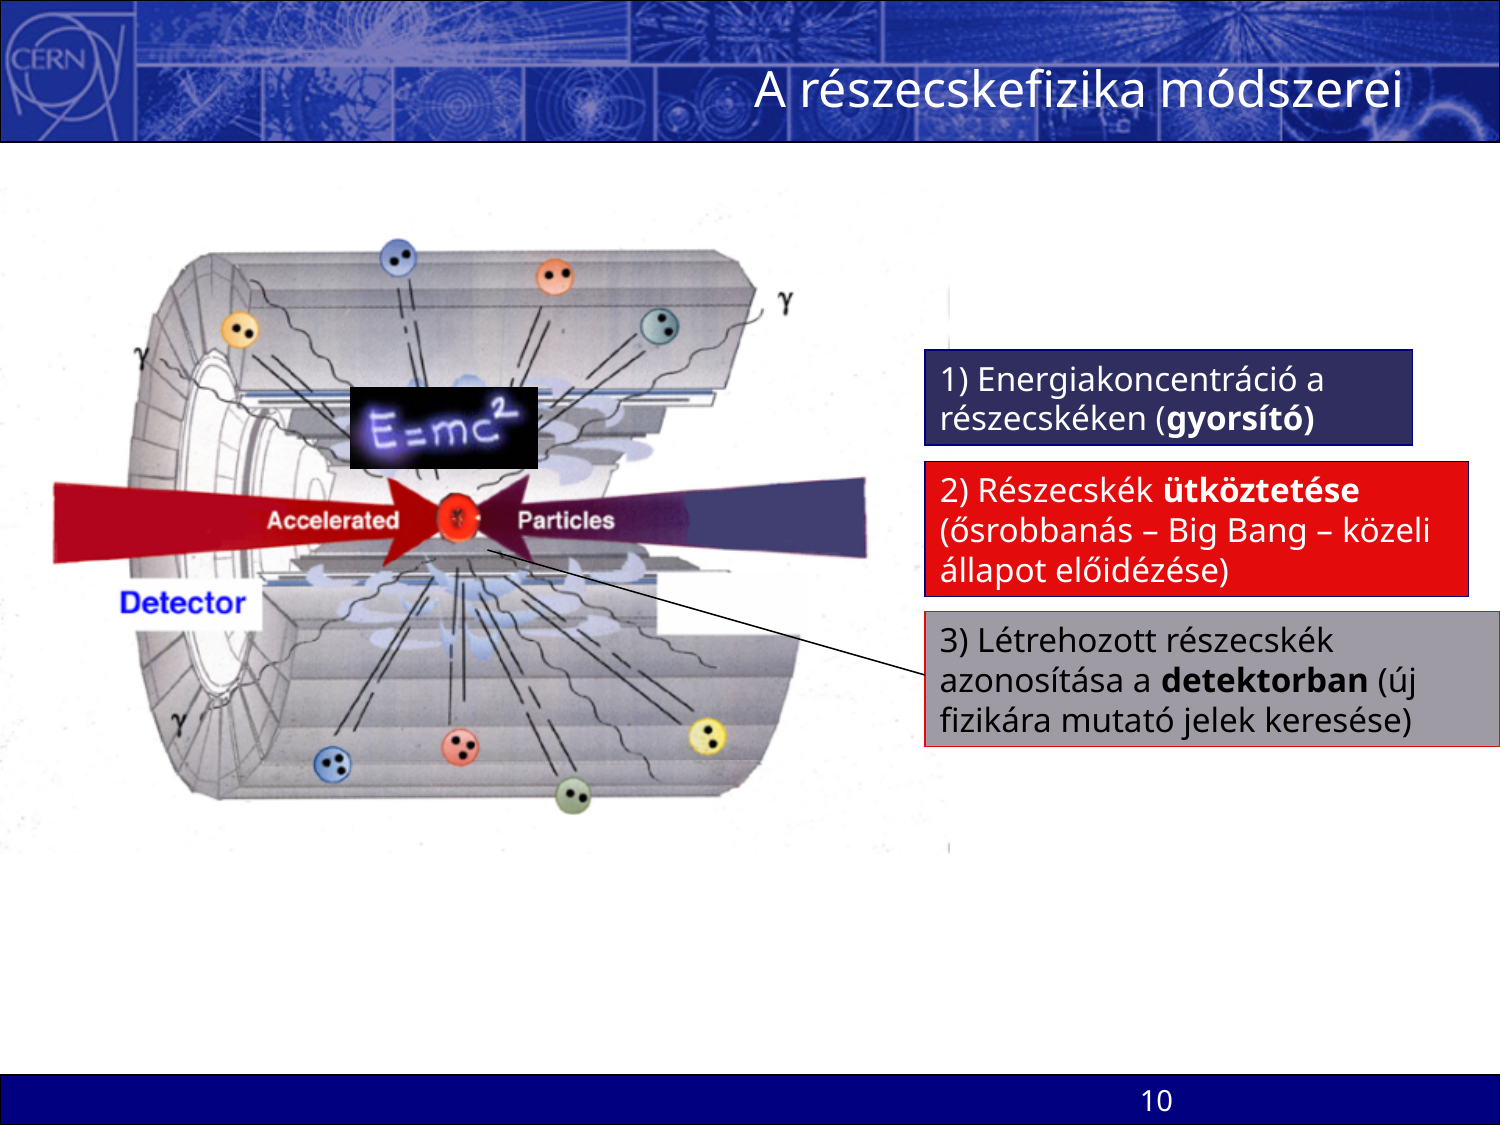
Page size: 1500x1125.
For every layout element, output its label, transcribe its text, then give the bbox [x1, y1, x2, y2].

picture [0, 187, 950, 854]
text_box <number> [1125, 1074, 1437, 1125]
text_box 3) Létrehozott részecskék azonosítása a detektorban (új fizikára mutató jelek keresése) [924, 611, 1500, 747]
text_box A részecskefizika módszerei [739, 50, 1469, 126]
text_box 1) Energiakoncentráció a részecskéken (gyorsító) [924, 350, 1413, 446]
text_box 2) Részecskék ütköztetése (ősrobbanás – Big Bang – közeli állapot előidézése) [924, 461, 1469, 597]
